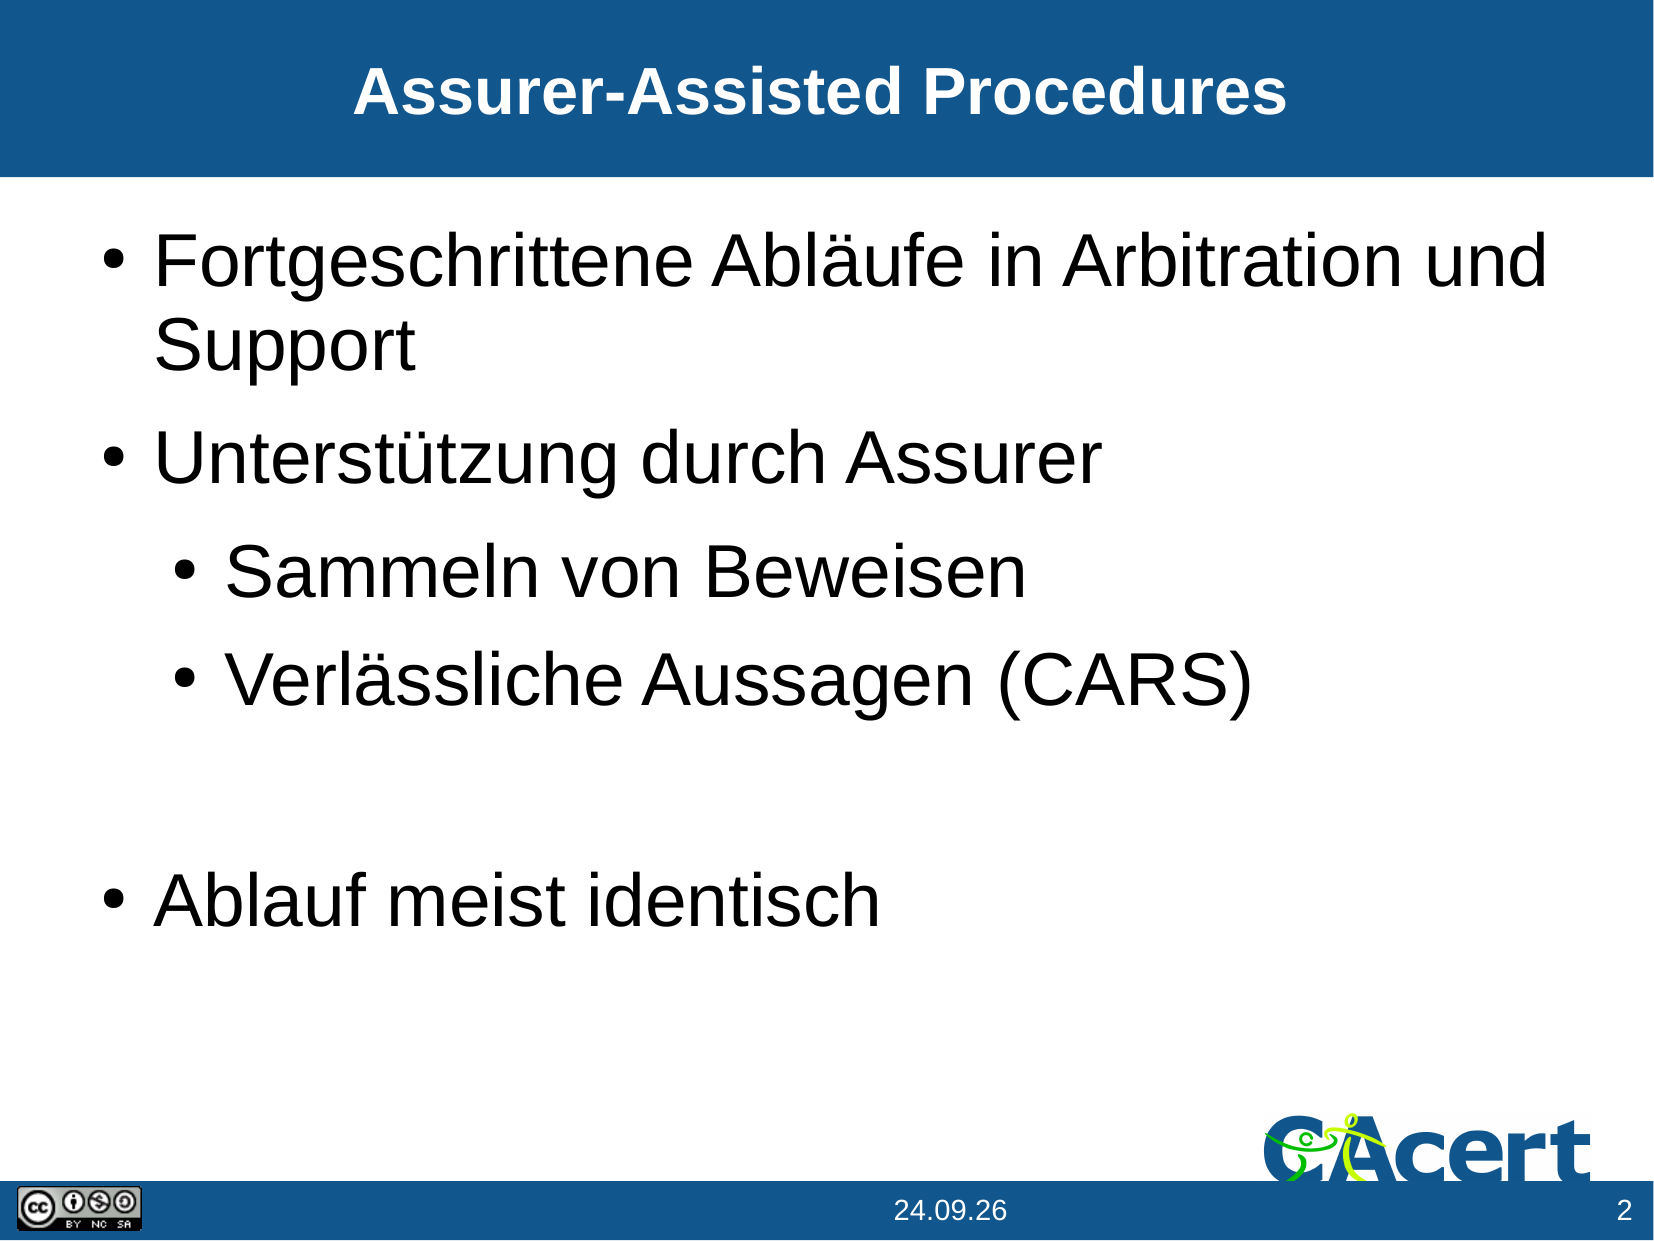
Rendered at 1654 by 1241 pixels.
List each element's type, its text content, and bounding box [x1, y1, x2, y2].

picture [1263, 1112, 1591, 1181]
picture [17, 1186, 142, 1231]
list Fortgeschrittene Abläufe in Arbitration und Support Unterstützung durch Assurer Sammeln von Beweisen Verlässliche Aussagen (CARS) Ablauf meist identisch [82, 218, 1571, 1091]
title Assurer-Assisted Procedures [76, 17, 1565, 166]
